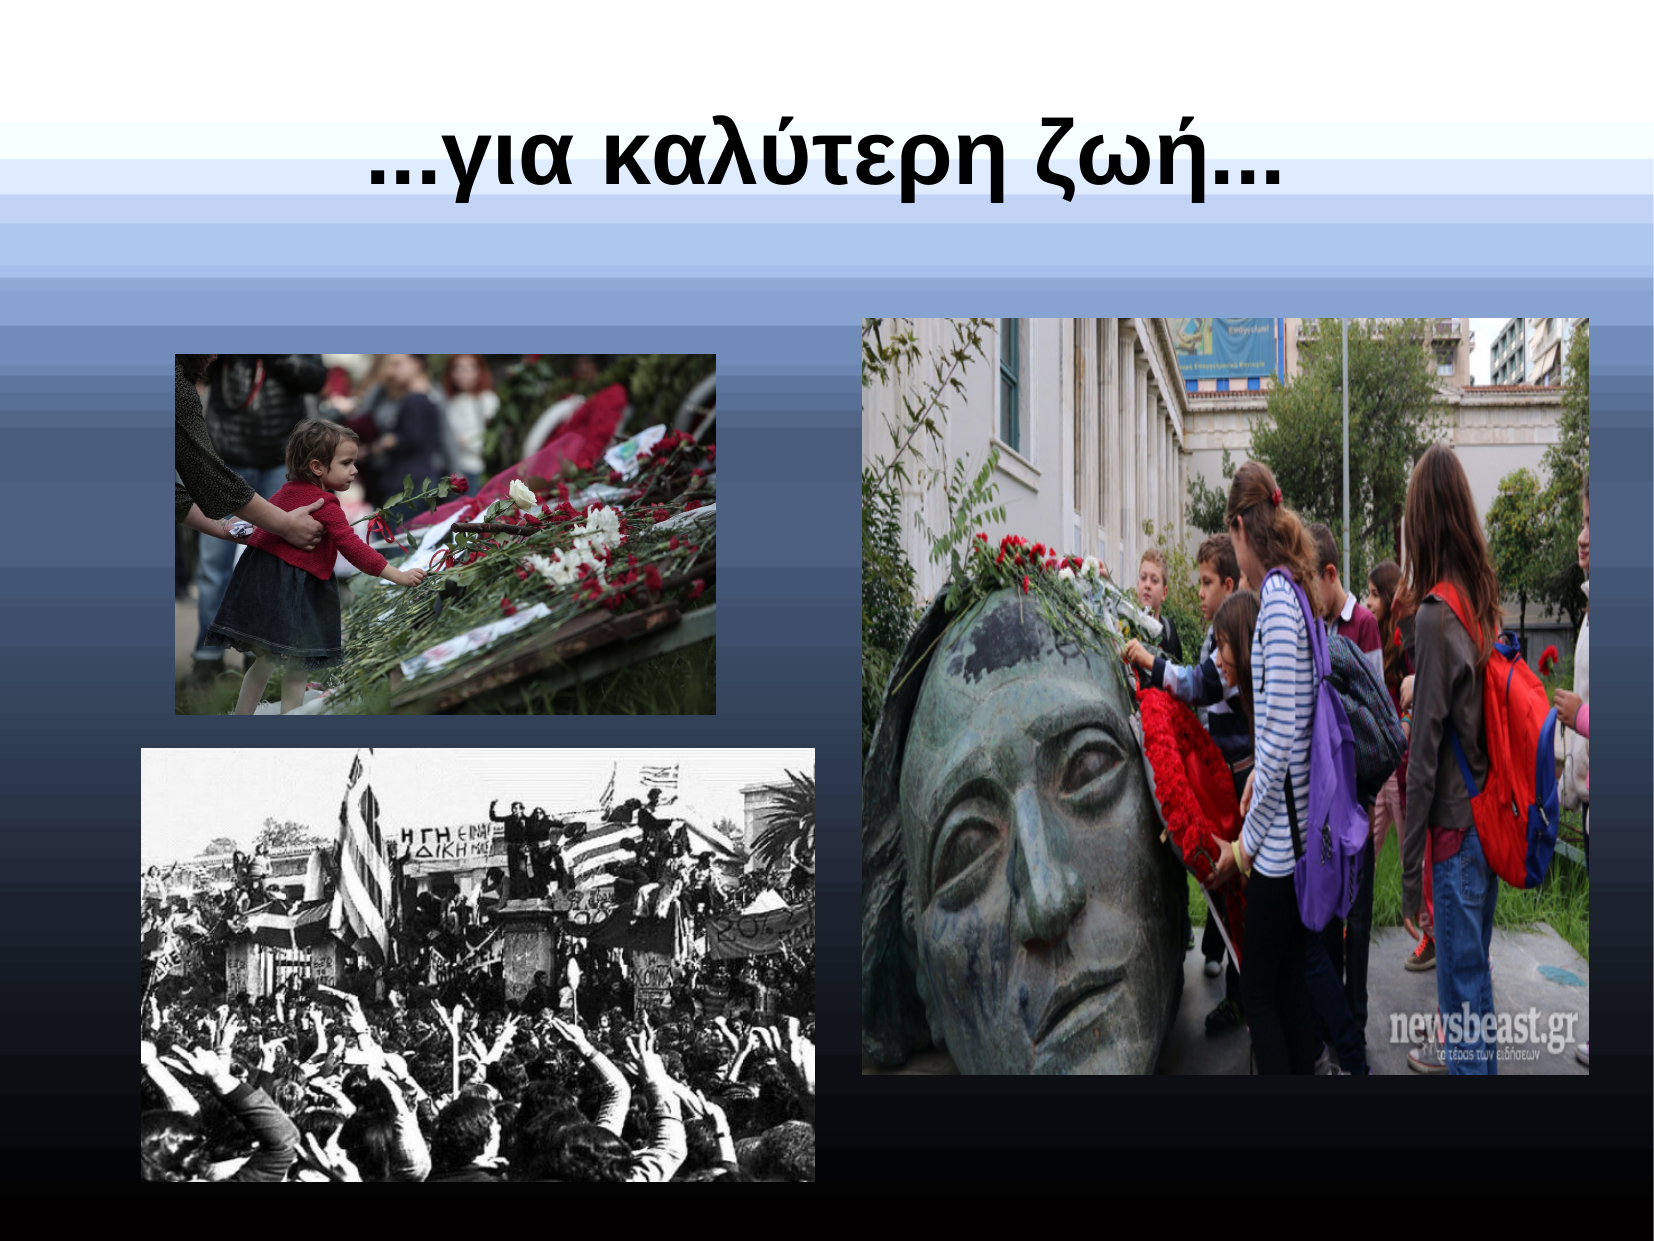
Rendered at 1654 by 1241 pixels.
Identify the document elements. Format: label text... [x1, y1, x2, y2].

title ...για καλύτερη ζωή... [82, 49, 1571, 257]
picture [0, 0, 1654, 1241]
